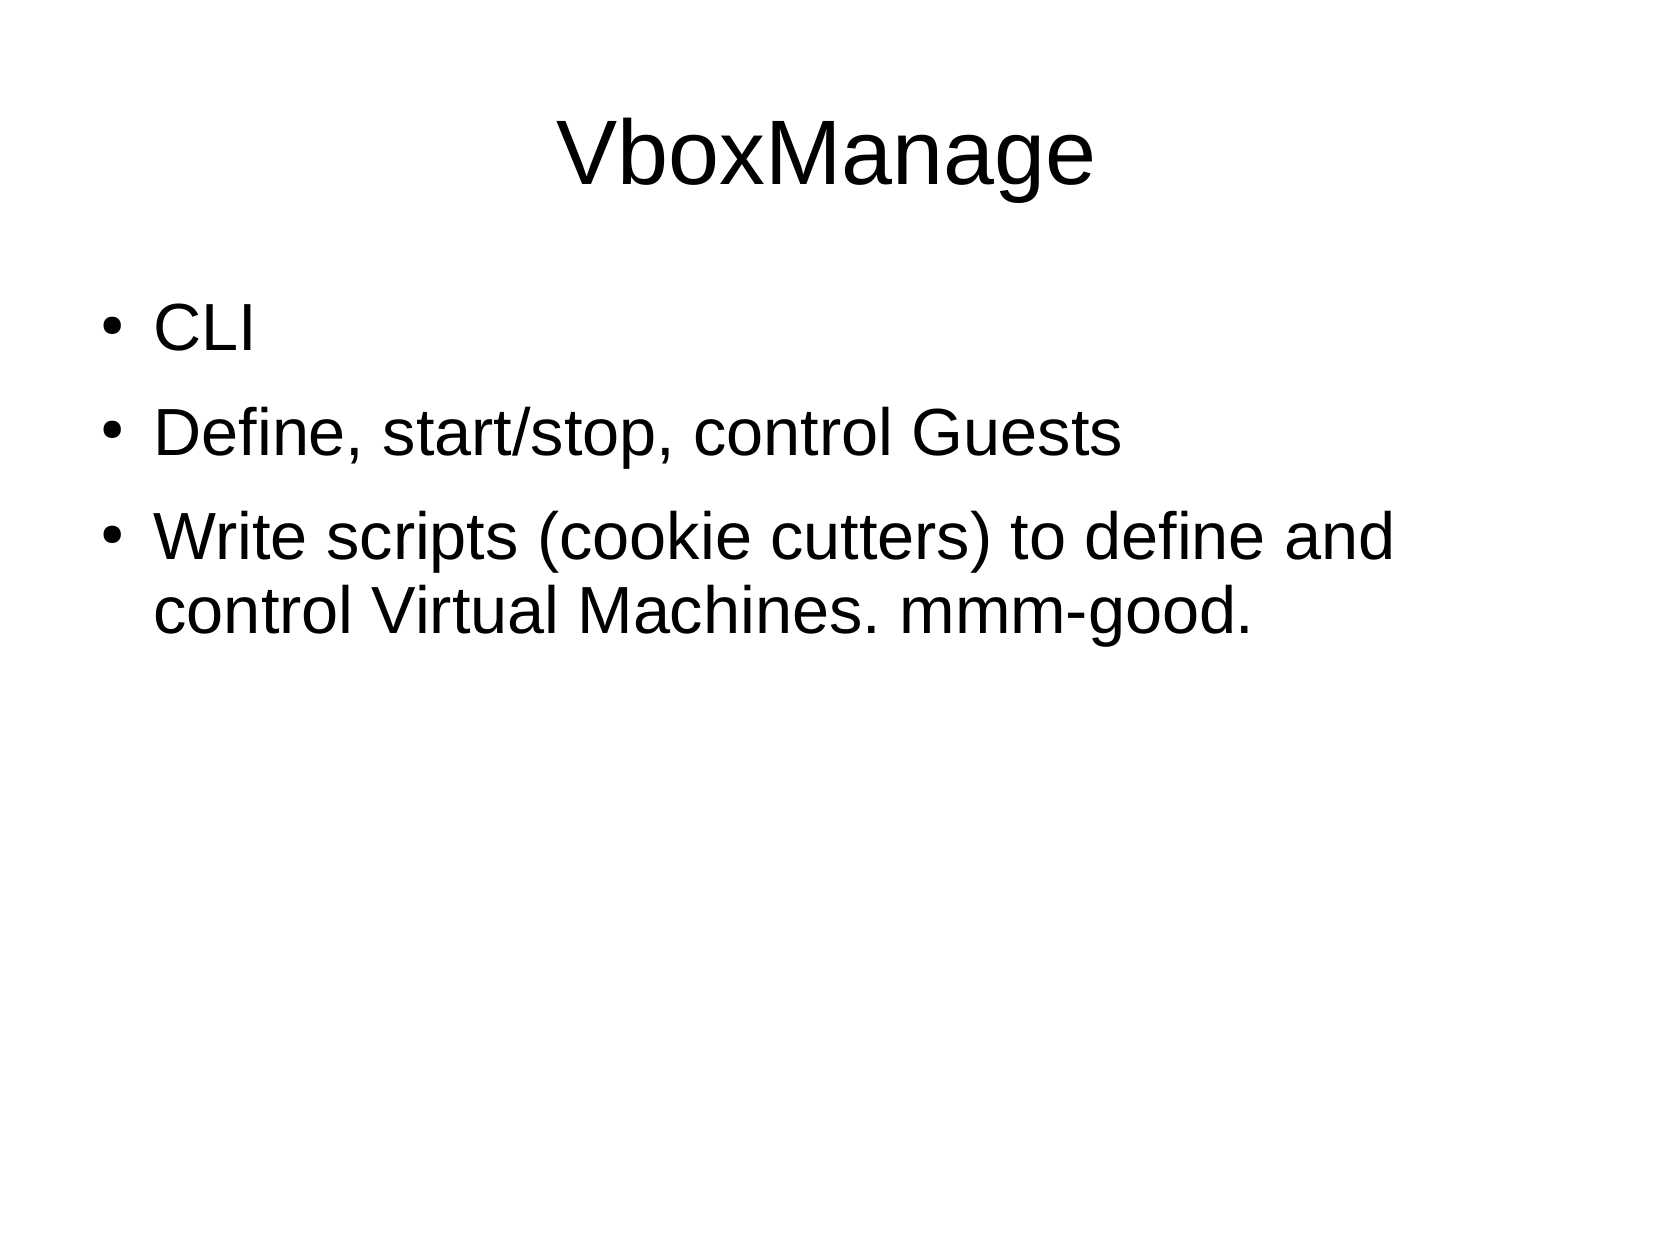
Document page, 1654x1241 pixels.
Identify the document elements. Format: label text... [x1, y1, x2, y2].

title VboxManage [82, 56, 1571, 250]
list CLI Define, start/stop, control Guests Write scripts (cookie cutters) to define and control Virtual Machines. mmm-good. [82, 290, 1571, 1094]
